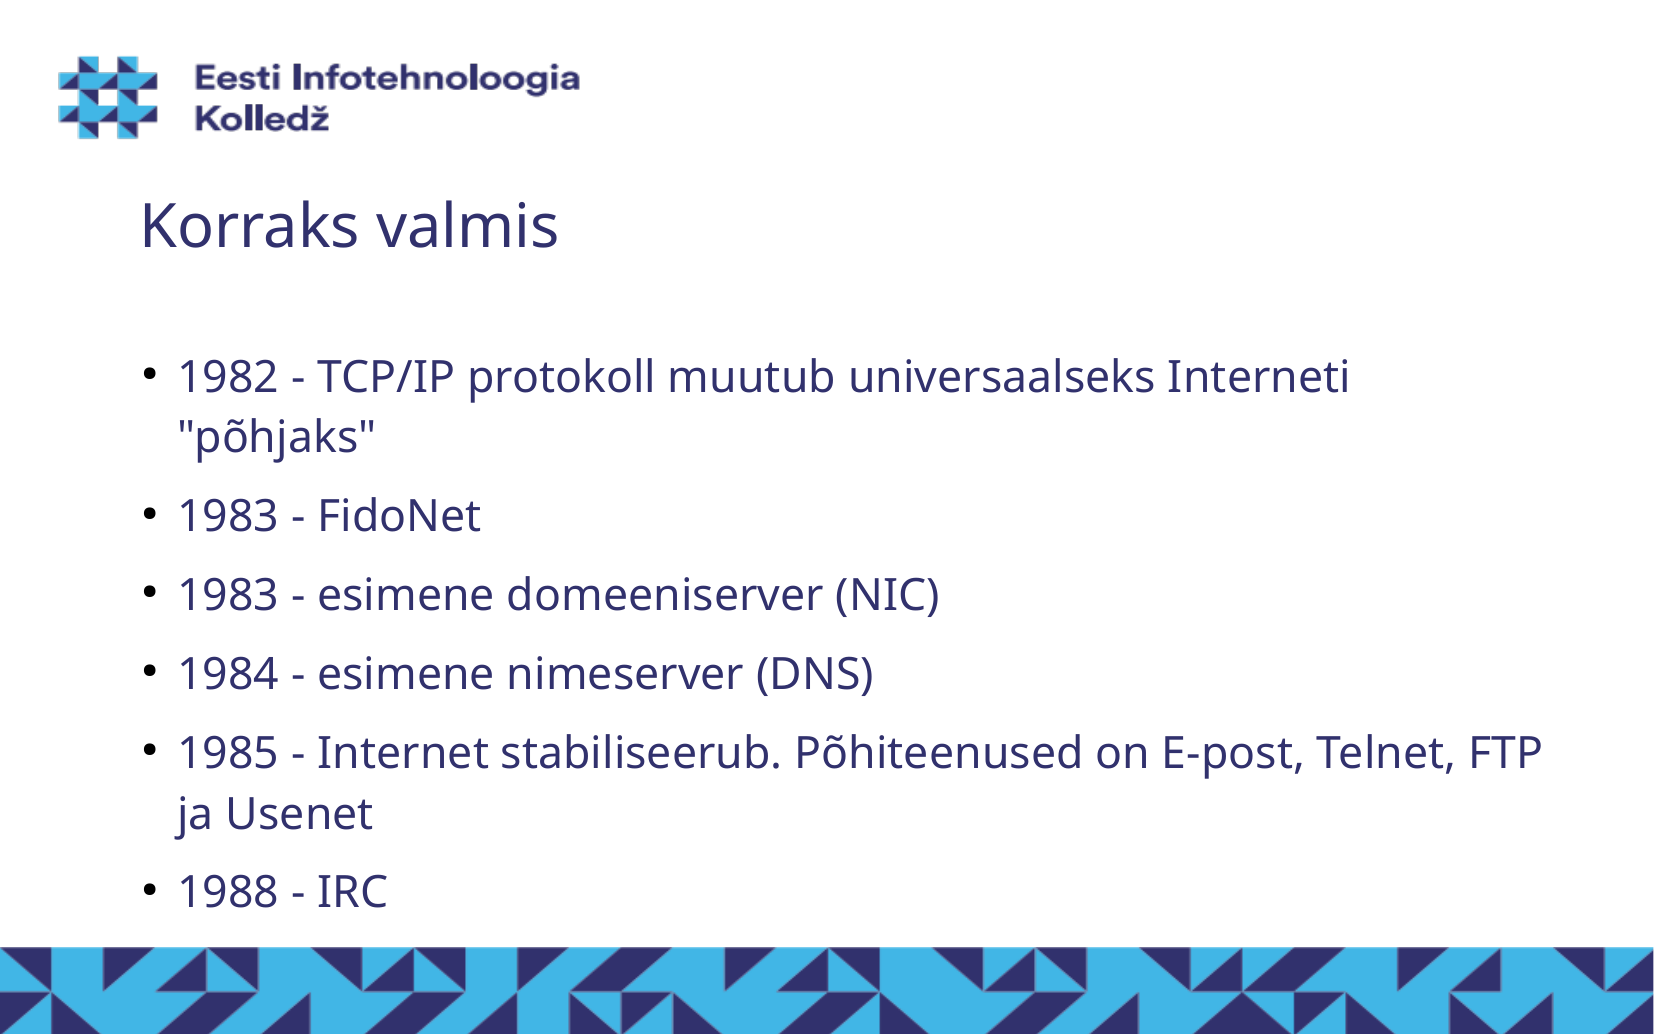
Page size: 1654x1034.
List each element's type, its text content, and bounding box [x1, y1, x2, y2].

title Korraks valmis [139, 137, 1548, 310]
list 1982 - TCP/IP protokoll muutub universaalseks Interneti "põhjaks" 1983 - FidoNet 1983 - esimene domeeniserver (NIC) 1984 - esimene nimeserver (DNS) 1985 - Internet stabiliseerub. Põhiteenused on E-post, Telnet, FTP ja Usenet 1988 - IRC [129, 344, 1548, 926]
